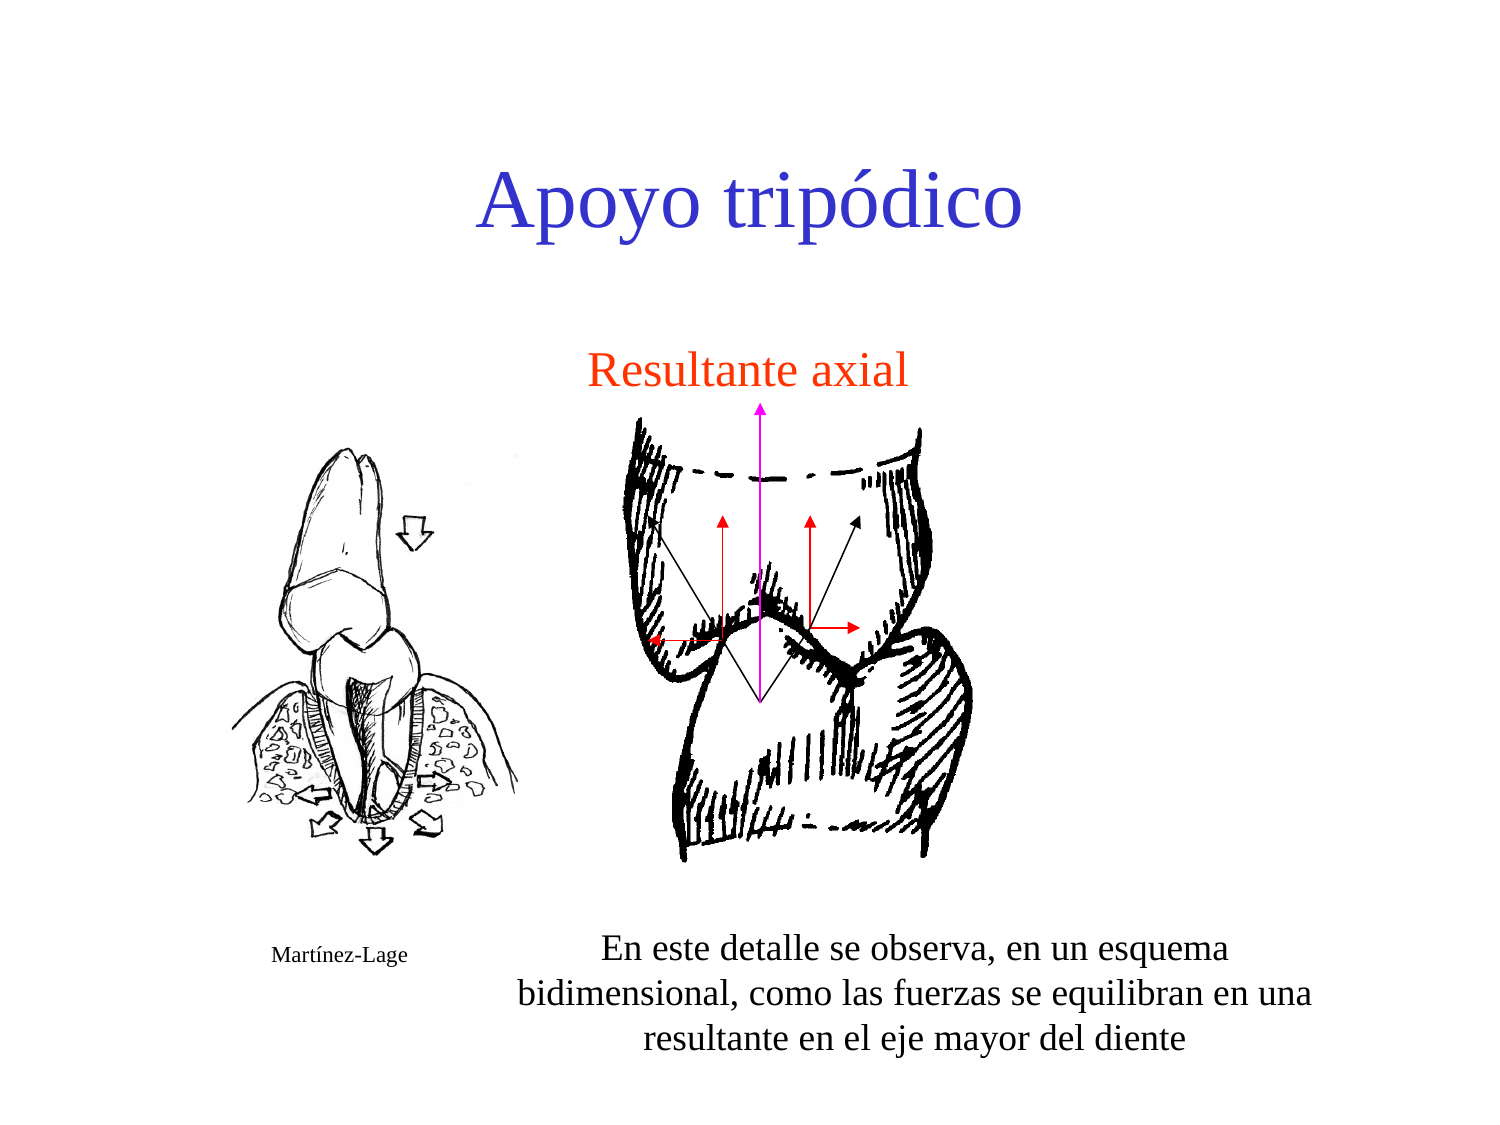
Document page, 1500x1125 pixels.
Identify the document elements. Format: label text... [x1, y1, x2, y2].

text_box Resultante axial [506, 329, 991, 405]
list [112, 324, 1388, 1000]
text_box En este detalle se observa, en un esquema bidimensional, como las fuerzas se equilibran en una resultante en el eje mayor del diente [472, 915, 1359, 1066]
title Apoyo tripódico [112, 99, 1388, 288]
text_box Martínez-Lage [236, 932, 443, 975]
picture [610, 365, 1004, 915]
